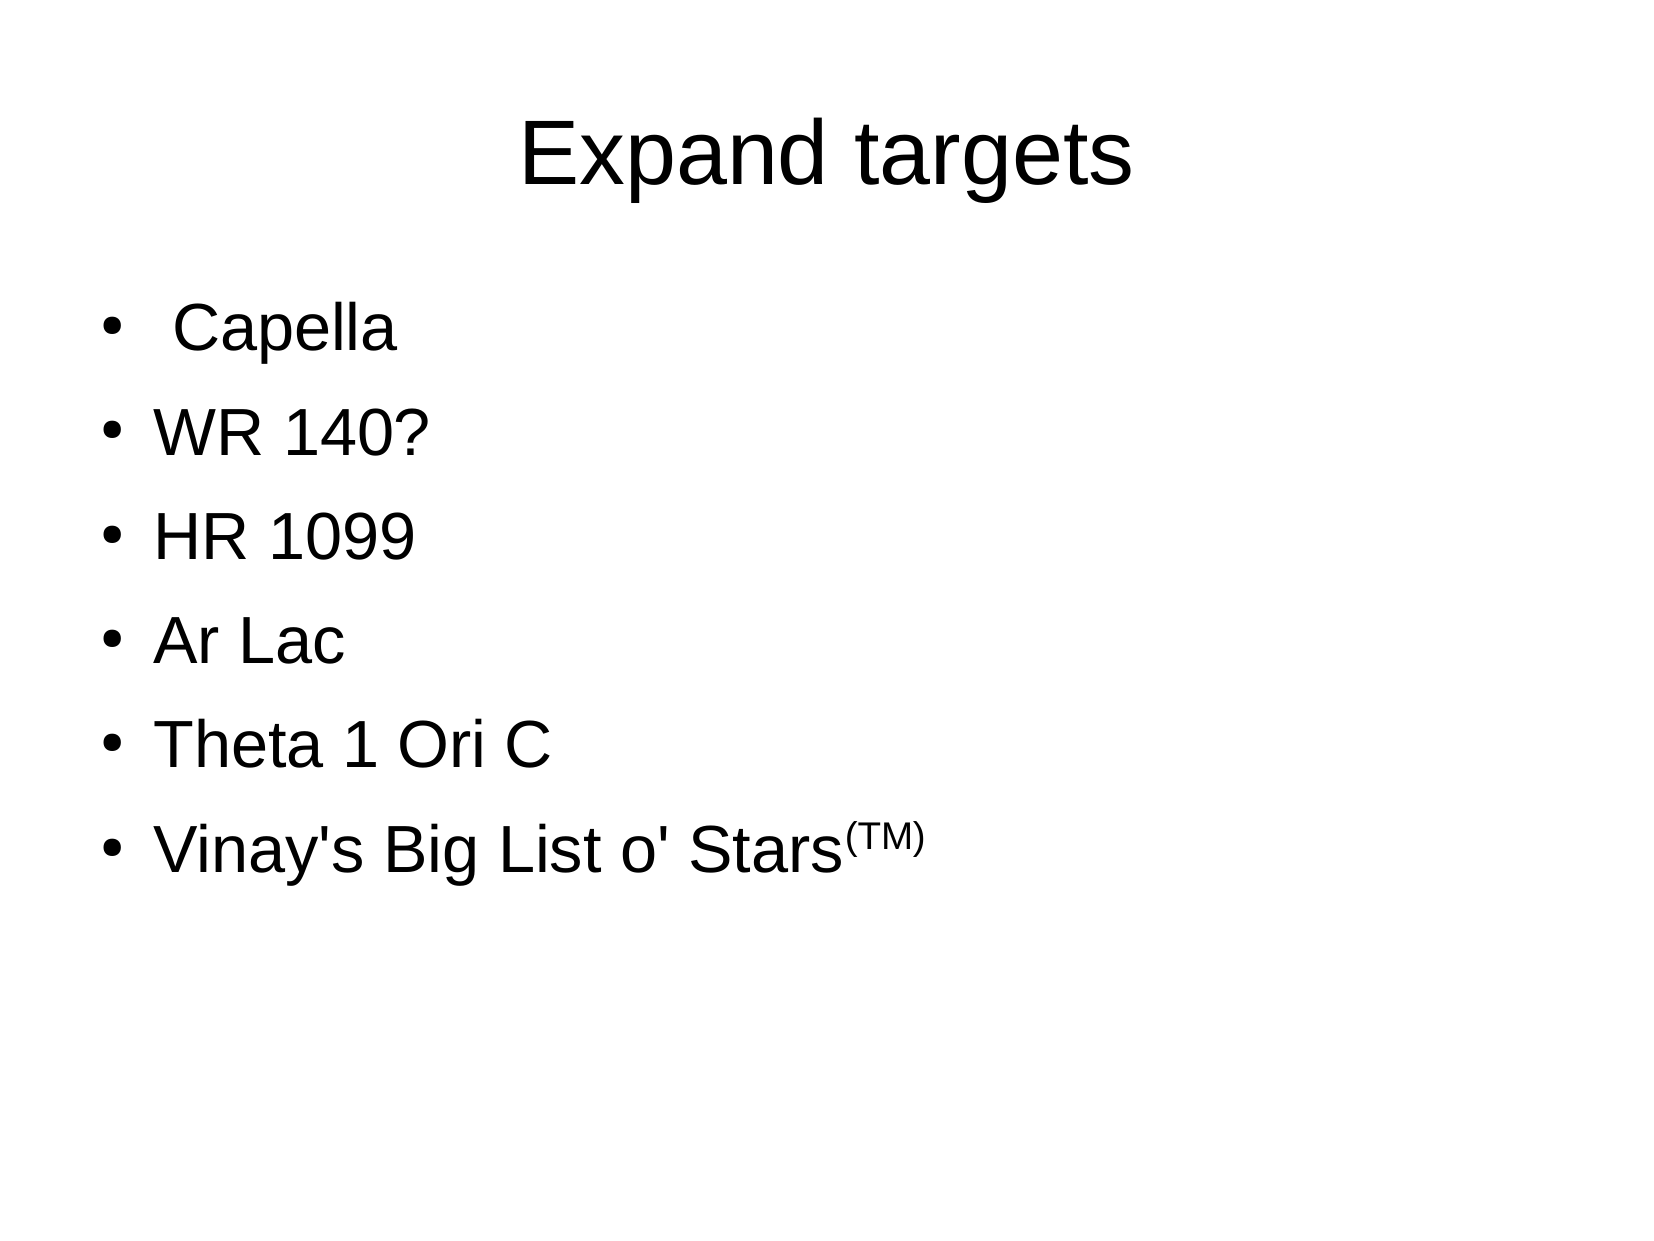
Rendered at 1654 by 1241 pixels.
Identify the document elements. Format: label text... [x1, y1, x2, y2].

list Capella WR 140? HR 1099 Ar Lac Theta 1 Ori C Vinay's Big List o' Stars(TM) [82, 290, 1538, 1010]
title Expand targets [82, 49, 1571, 257]
